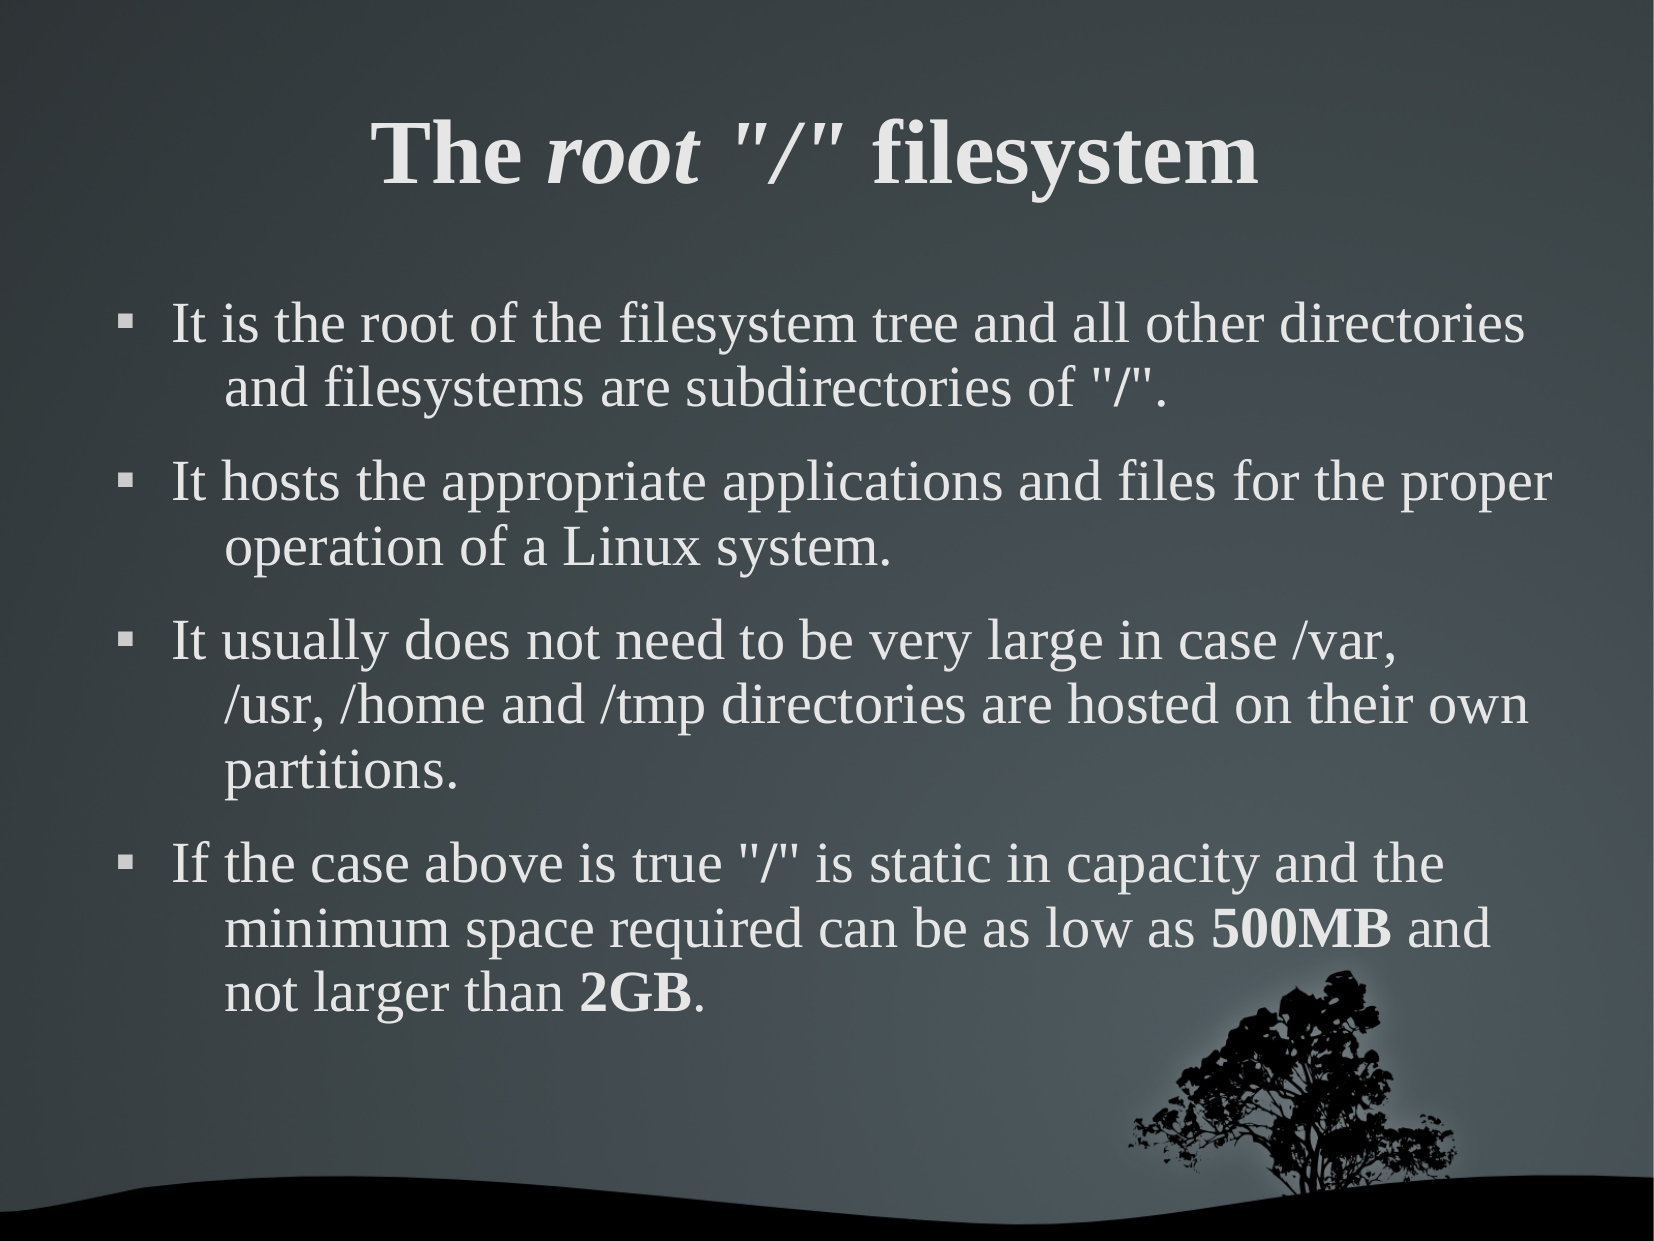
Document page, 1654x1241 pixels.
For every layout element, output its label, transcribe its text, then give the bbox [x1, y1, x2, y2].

title The root "/" filesystem [82, 49, 1571, 257]
picture [0, 0, 1654, 1241]
list It is the root of the filesystem tree and all other directories and filesystems are subdirectories of "/". It hosts the appropriate applications and files for the proper operation of a Linux system. It usually does not need to be very large in case /var, /usr, /home and /tmp directories are hosted on their own partitions. If the case above is true "/" is static in capacity and the minimum space required can be as low as 500ΜΒ and not larger than 2GB. [82, 290, 1571, 1138]
